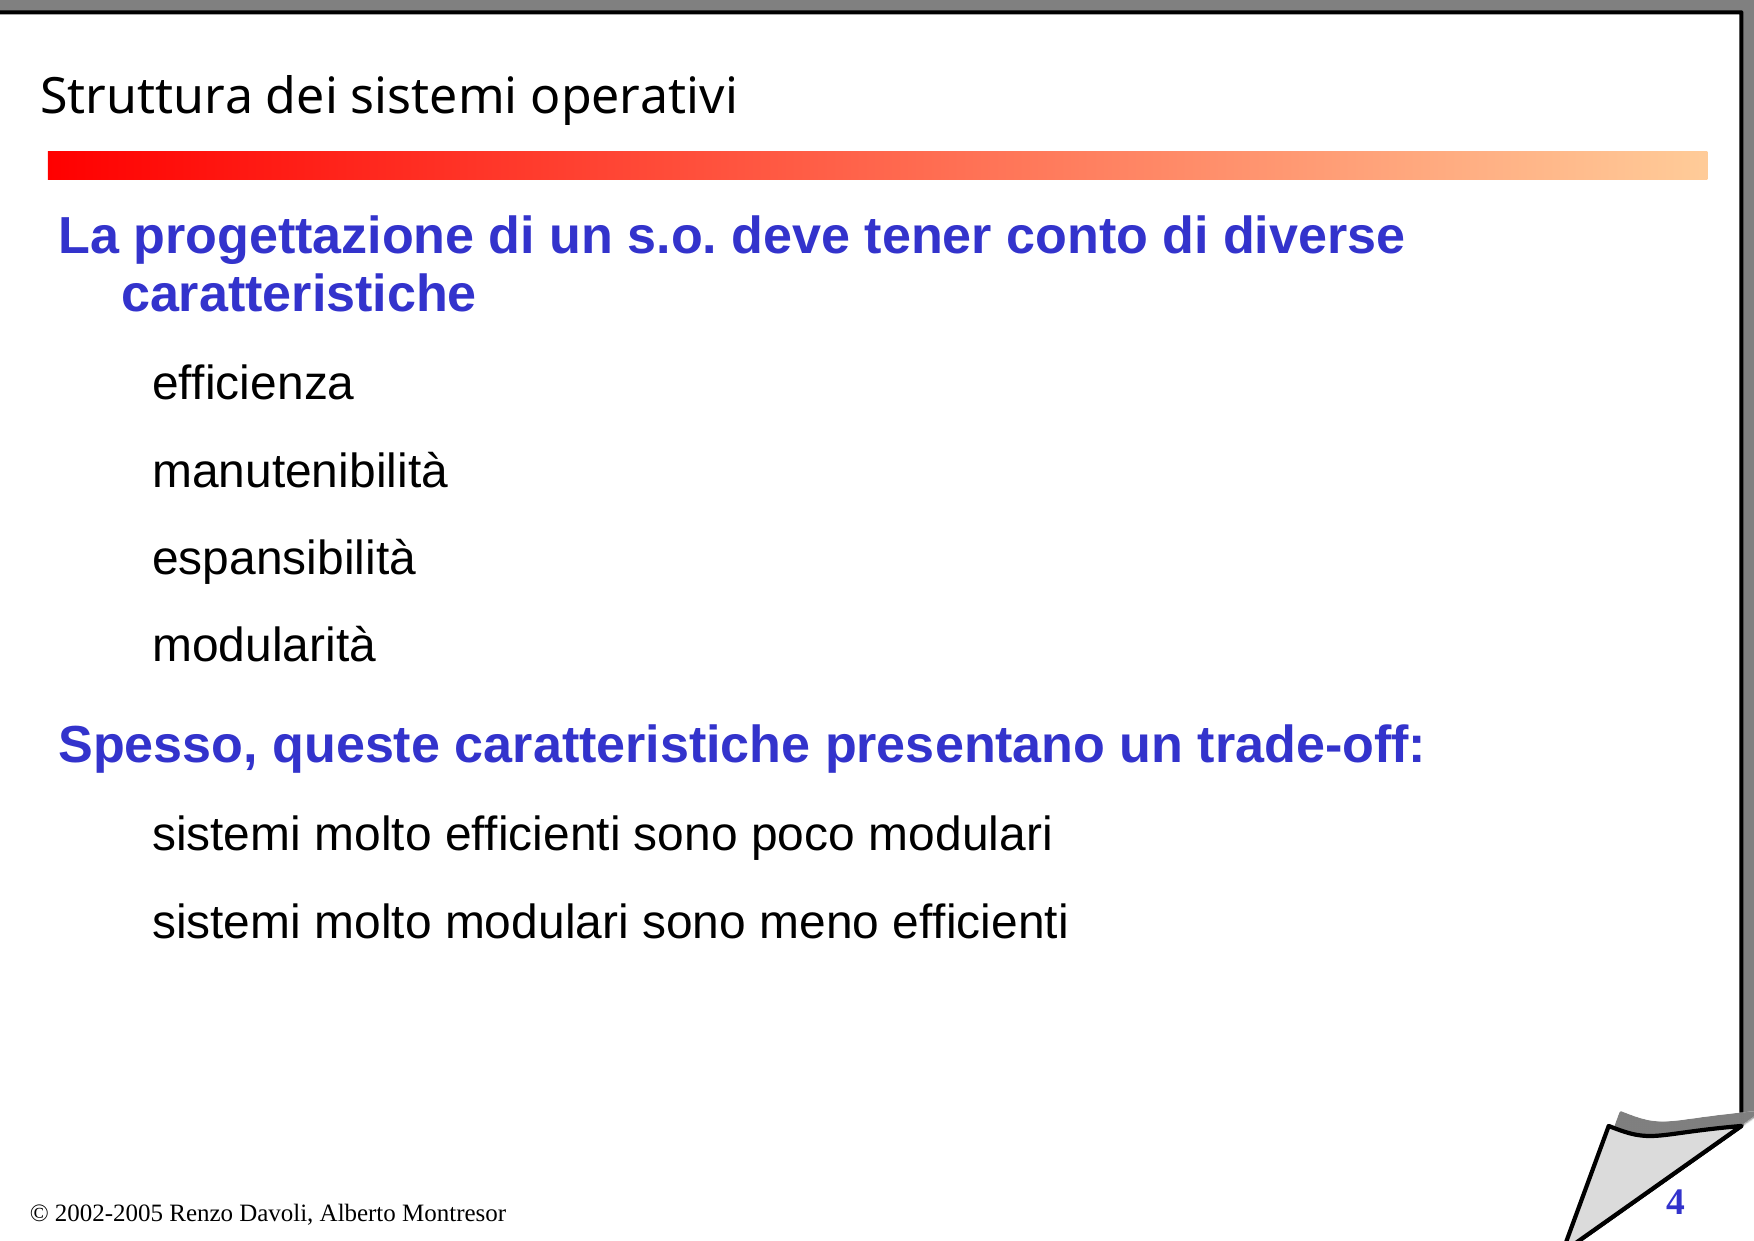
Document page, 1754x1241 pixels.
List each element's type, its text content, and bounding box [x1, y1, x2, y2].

title Struttura dei sistemi operativi [40, 49, 1714, 144]
list La progettazione di un s.o. deve tener conto di diverse caratteristiche efficienza manutenibilità espansibilità modularità Spesso, queste caratteristiche presentano un trade-off: sistemi molto efficienti sono poco modulari sistemi molto modulari sono meno efficienti [58, 206, 1696, 1031]
